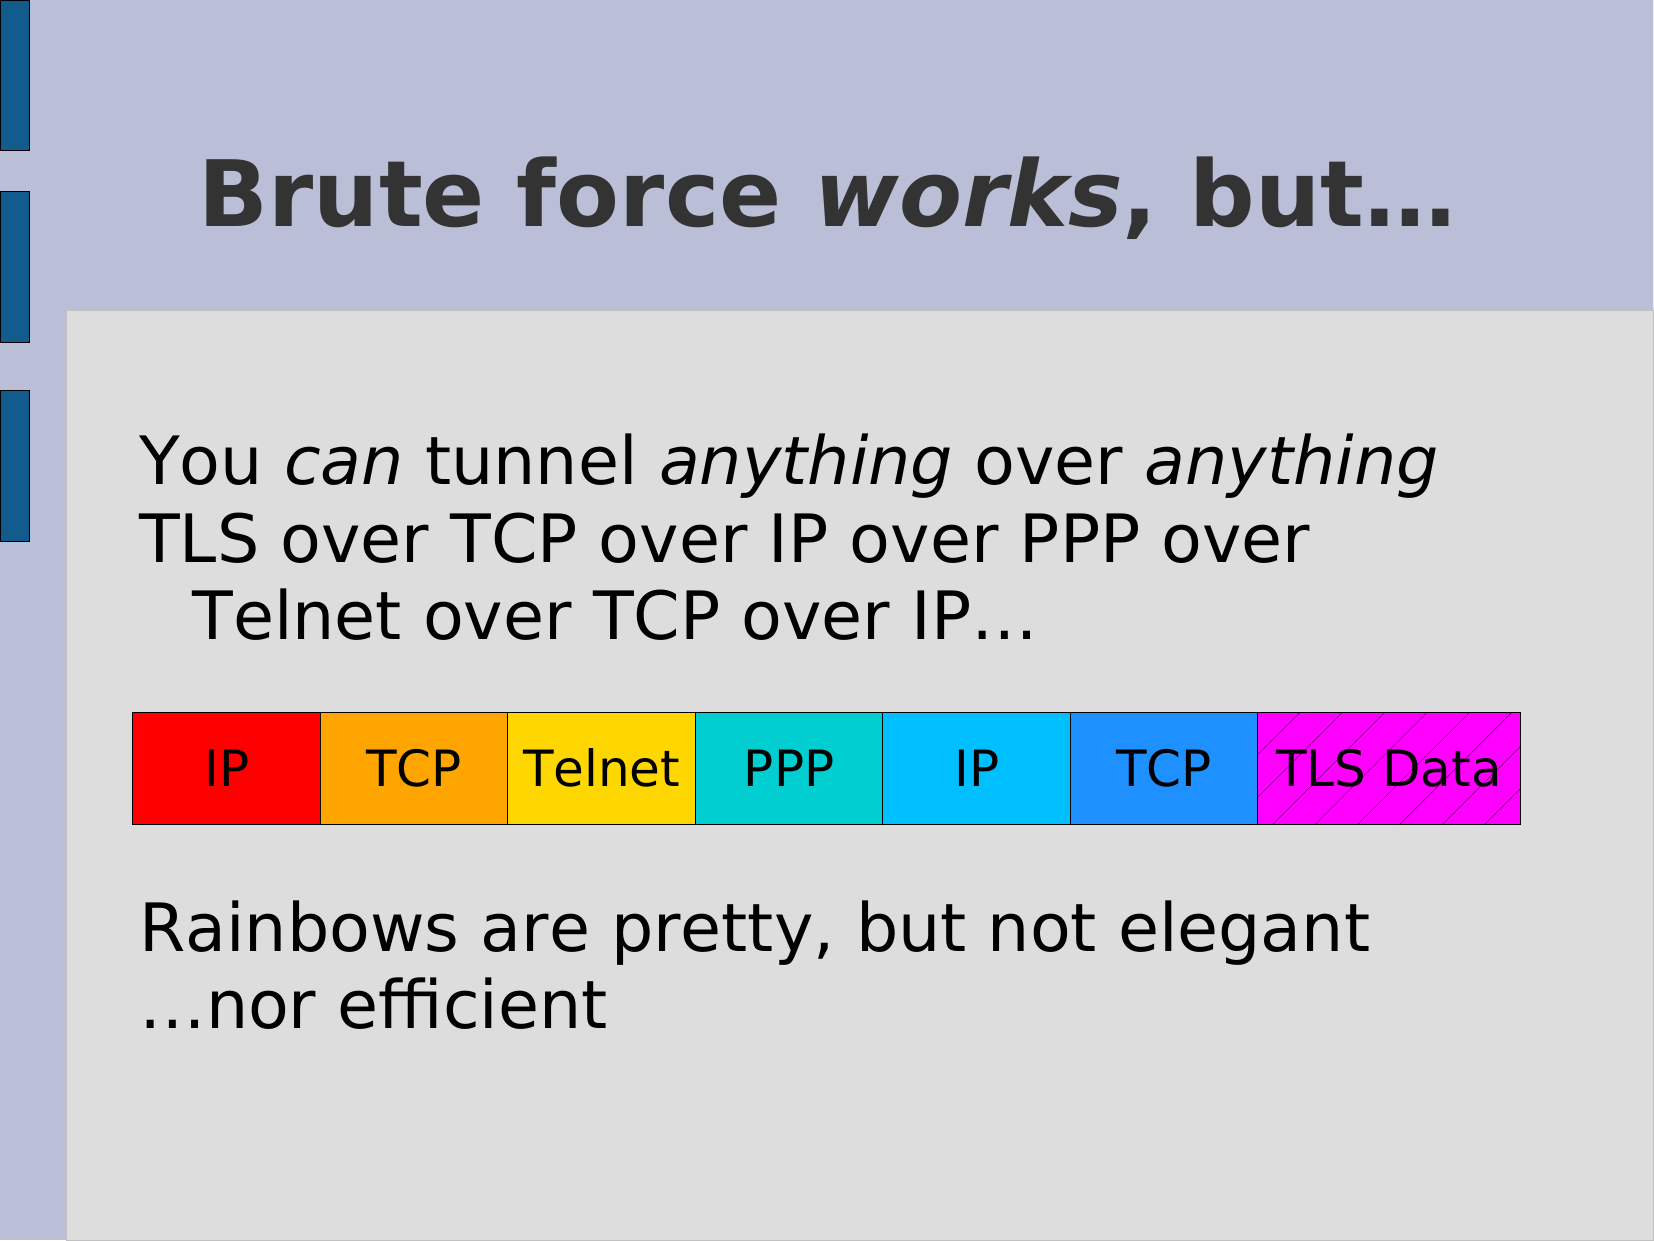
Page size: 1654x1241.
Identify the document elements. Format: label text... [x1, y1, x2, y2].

text_box IP [132, 712, 321, 825]
text_box Telnet [508, 712, 696, 825]
text_box PPP [696, 712, 883, 825]
text_box TLS Data [1258, 712, 1521, 825]
list You can tunnel anything over anything TLS over TCP over IP over PPP over Telnet over TCP over IP… Rainbows are pretty, but not elegant …nor efficient [121, 344, 1534, 1127]
text_box IP [883, 712, 1071, 825]
text_box TCP [321, 712, 508, 825]
text_box TCP [1071, 712, 1258, 825]
title Brute force works, but… [121, 91, 1534, 299]
